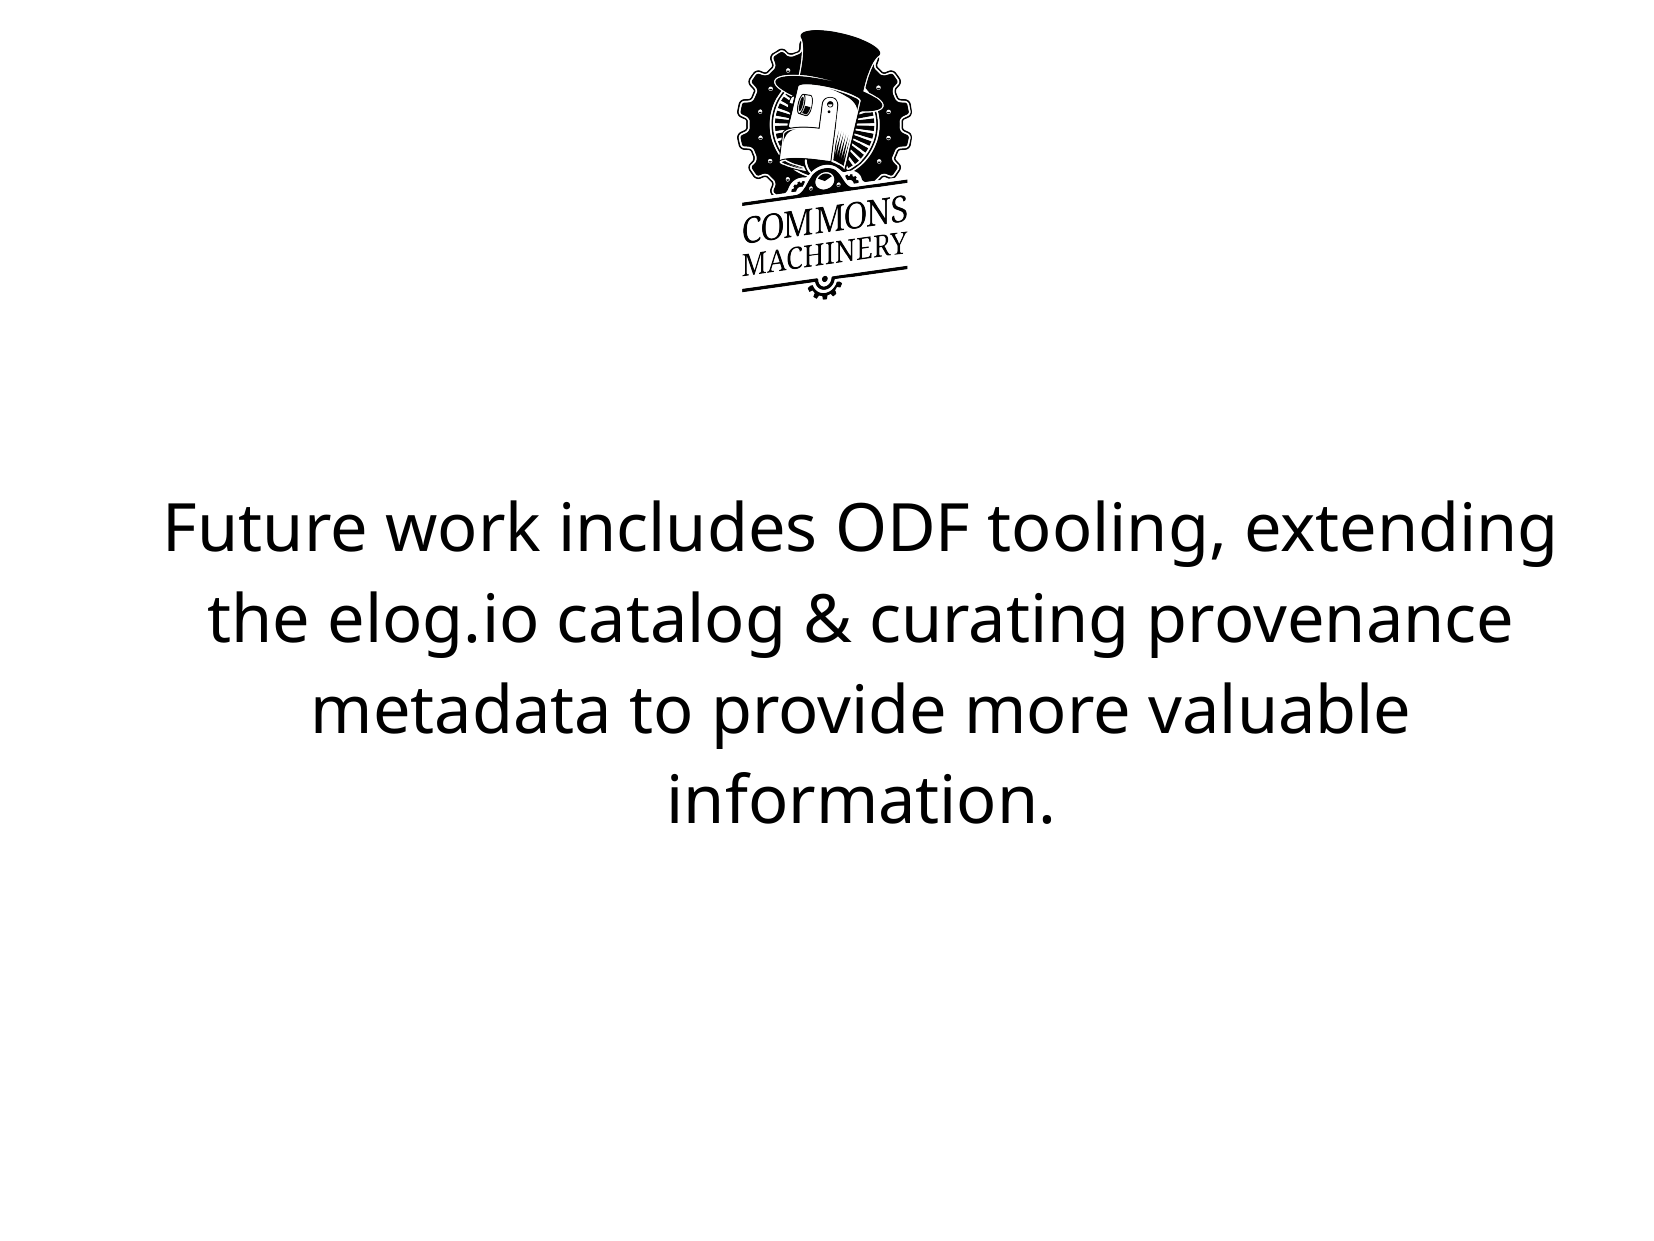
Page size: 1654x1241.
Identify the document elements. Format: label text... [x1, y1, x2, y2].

list Future work includes ODF tooling, extending the elog.io catalog & curating provenance metadata to provide more valuable information. [82, 360, 1571, 1080]
picture [737, 30, 912, 300]
